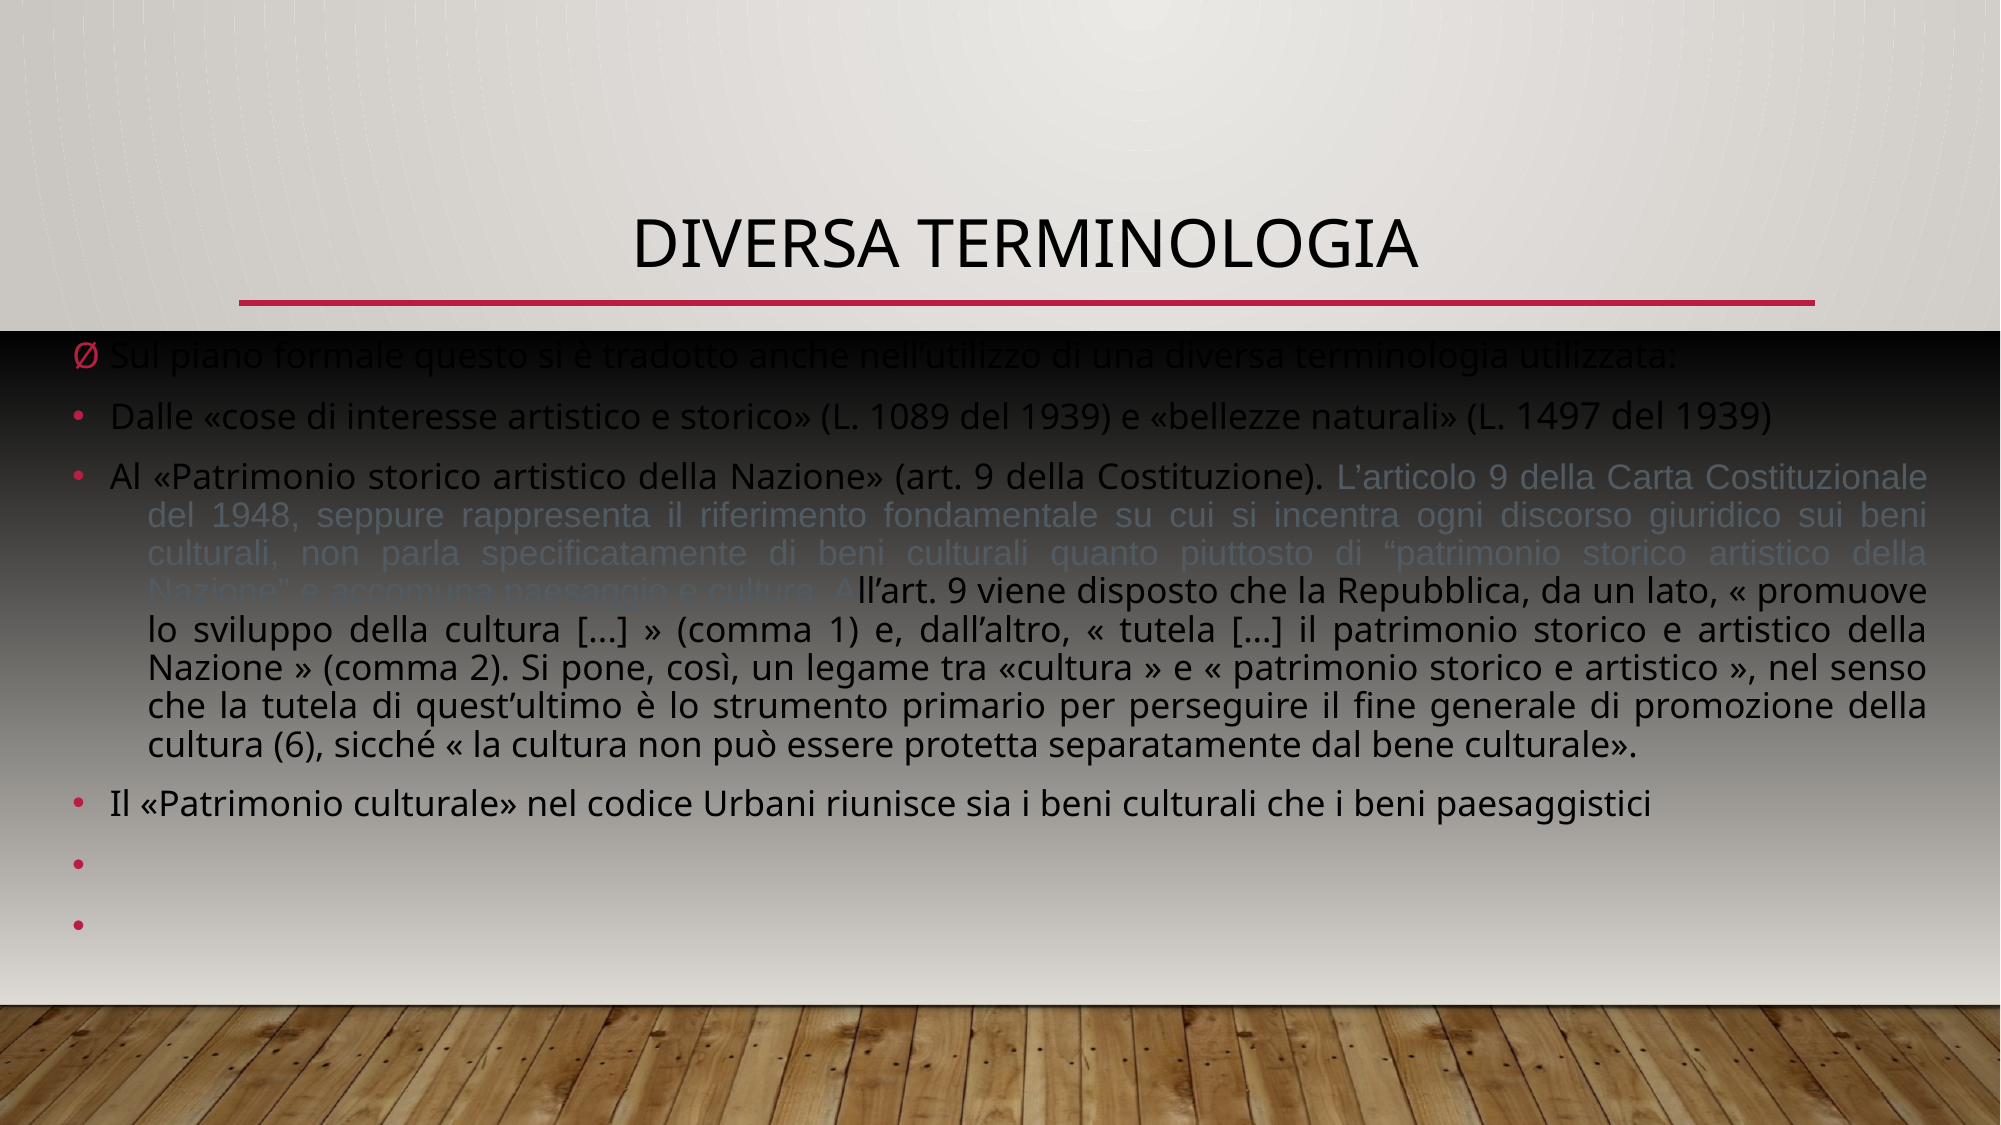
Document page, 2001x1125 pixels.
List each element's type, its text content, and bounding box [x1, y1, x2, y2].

list Sul piano formale questo si è tradotto anche nell’utilizzo di una diversa terminologia utilizzata: Dalle «cose di interesse artistico e storico» (L. 1089 del 1939) e «bellezze naturali» (L. 1497 del 1939) Al «Patrimonio storico artistico della Nazione» (art. 9 della Costituzione). L’articolo 9 della Carta Costituzionale del 1948, seppure rappresenta il riferimento fondamentale su cui si incentra ogni discorso giuridico sui beni culturali, non parla specificatamente di beni culturali quanto piuttosto di “patrimonio storico artistico della Nazione” e accomuna paesaggio e cultura. All’art. 9 viene disposto che la Repubblica, da un lato, « promuove lo sviluppo della cultura [...] » (comma 1) e, dall’altro, « tutela [...] il patrimonio storico e artistico della Nazione » (comma 2). Si pone, così, un legame tra «cultura » e « patrimonio storico e artistico », nel senso che la tutela di quest’ultimo è lo strumento primario per perseguire il fine generale di promozione della cultura (6), sicché « la cultura non può essere protetta separatamente dal bene culturale». Il «Patrimonio culturale» nel codice Urbani riunisce sia i beni culturali che i beni paesaggistici [57, 330, 1944, 897]
title Diversa terminologia [238, 202, 1814, 305]
